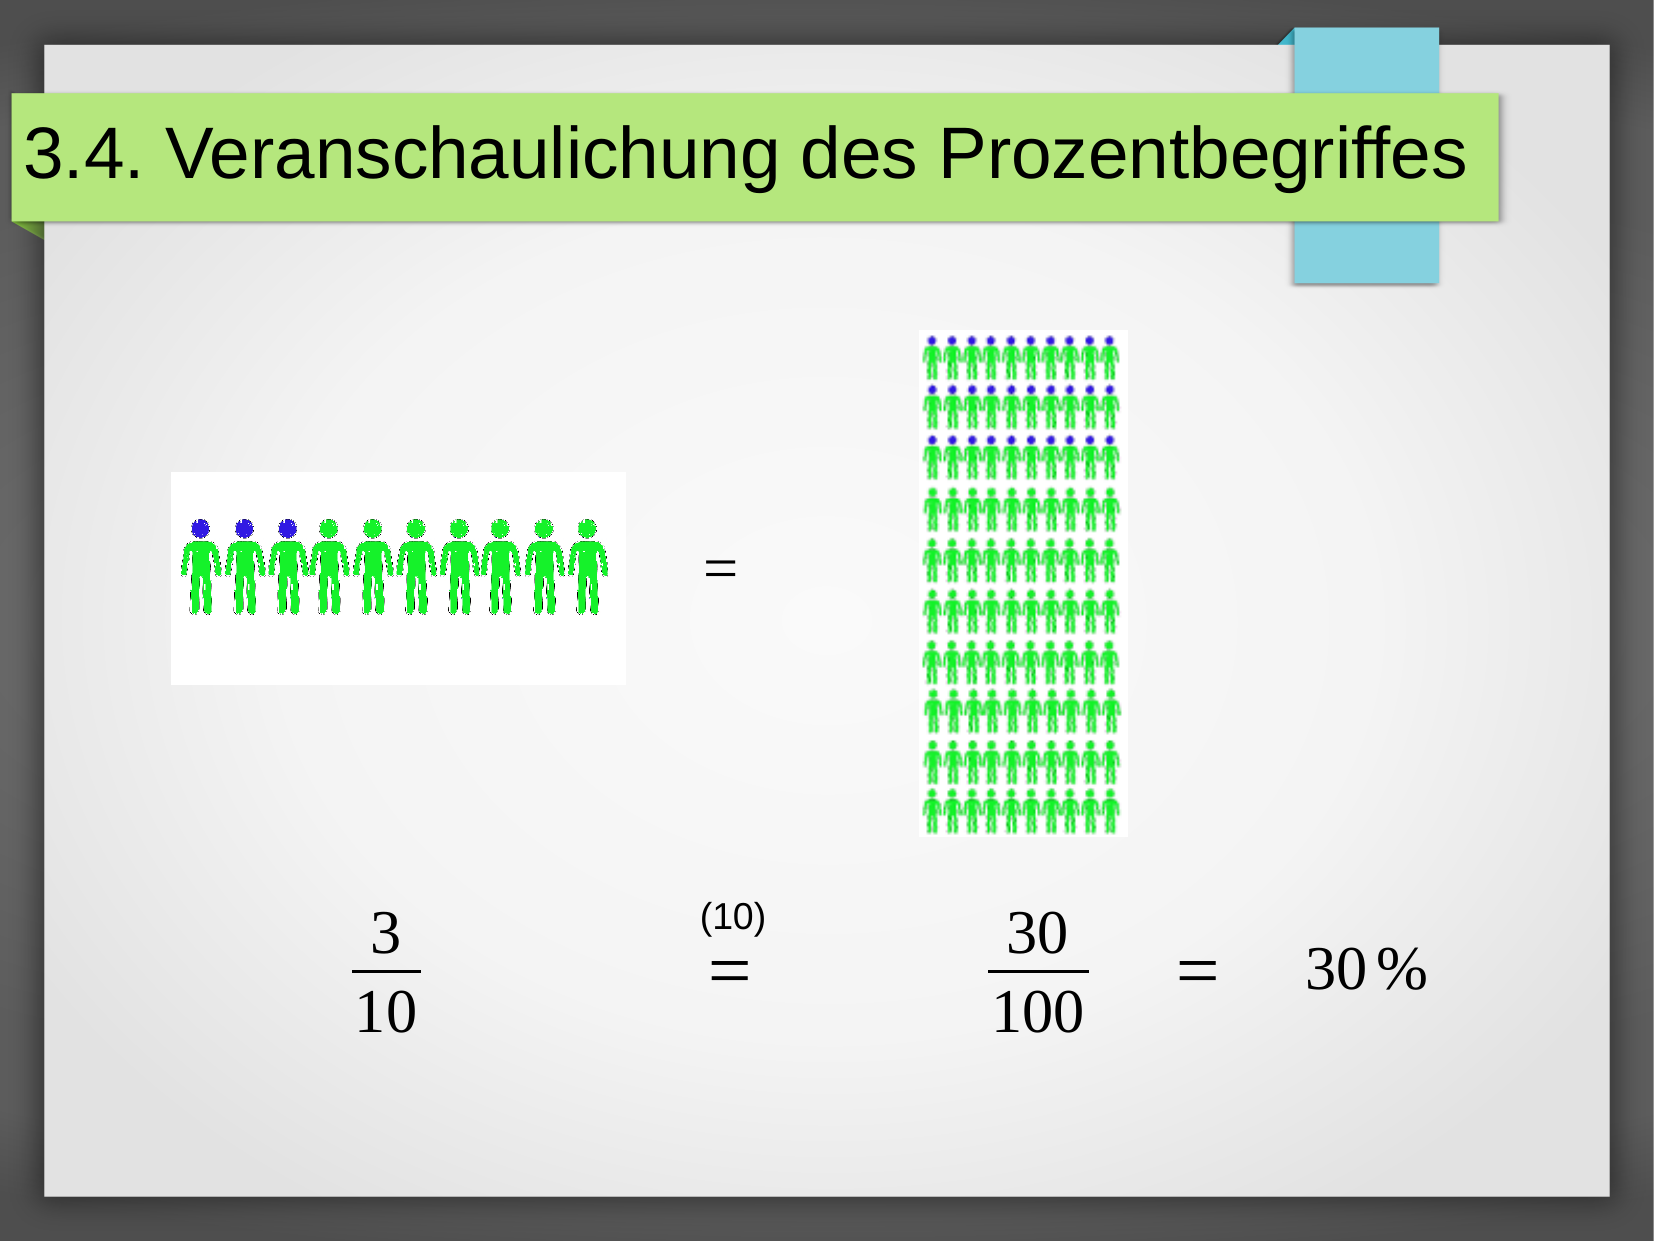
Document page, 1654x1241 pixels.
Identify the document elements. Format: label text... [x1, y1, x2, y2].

title 3.4. Veranschaulichung des Prozentbegriffes [23, 69, 1536, 238]
text_box (10) [685, 888, 851, 945]
chart [342, 897, 1436, 1045]
picture [0, 0, 1654, 1241]
chart [696, 533, 745, 603]
